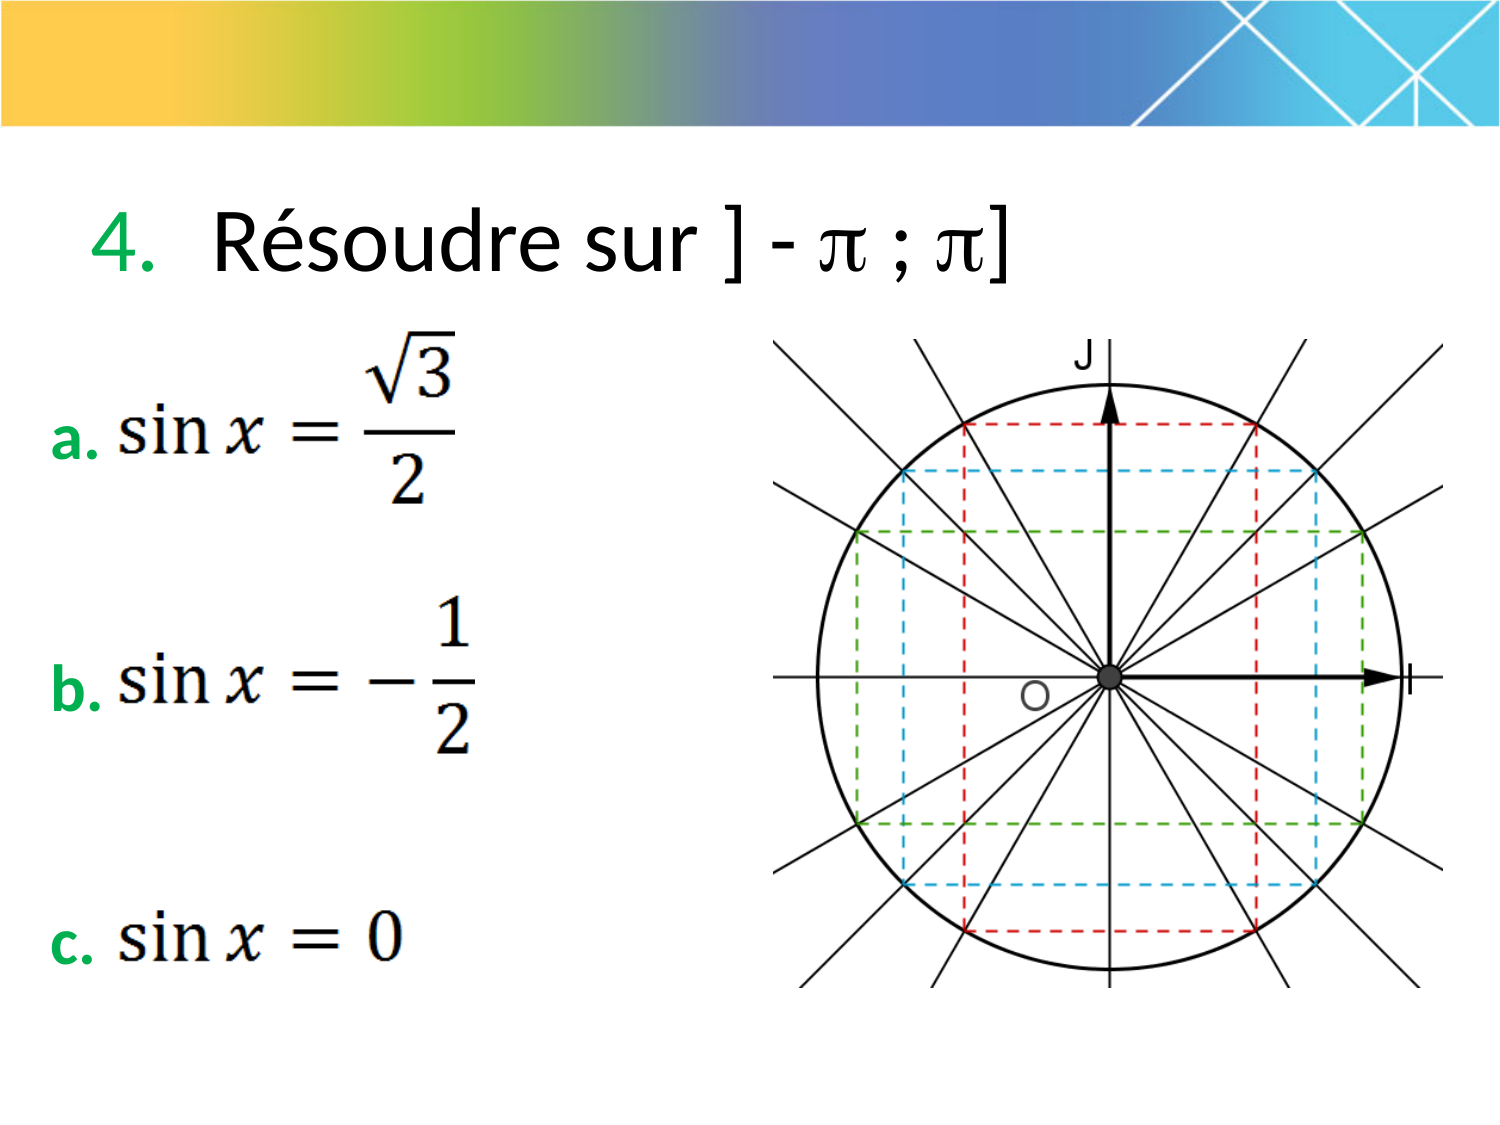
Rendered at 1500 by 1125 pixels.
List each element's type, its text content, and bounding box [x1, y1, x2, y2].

picture [773, 339, 1443, 988]
title Résoudre sur ] -  ; ] [75, 164, 1426, 305]
picture [0, 0, 1500, 128]
picture [117, 316, 455, 518]
picture [117, 890, 407, 993]
picture [117, 585, 475, 768]
text_box a. b. c. [35, 385, 821, 1125]
